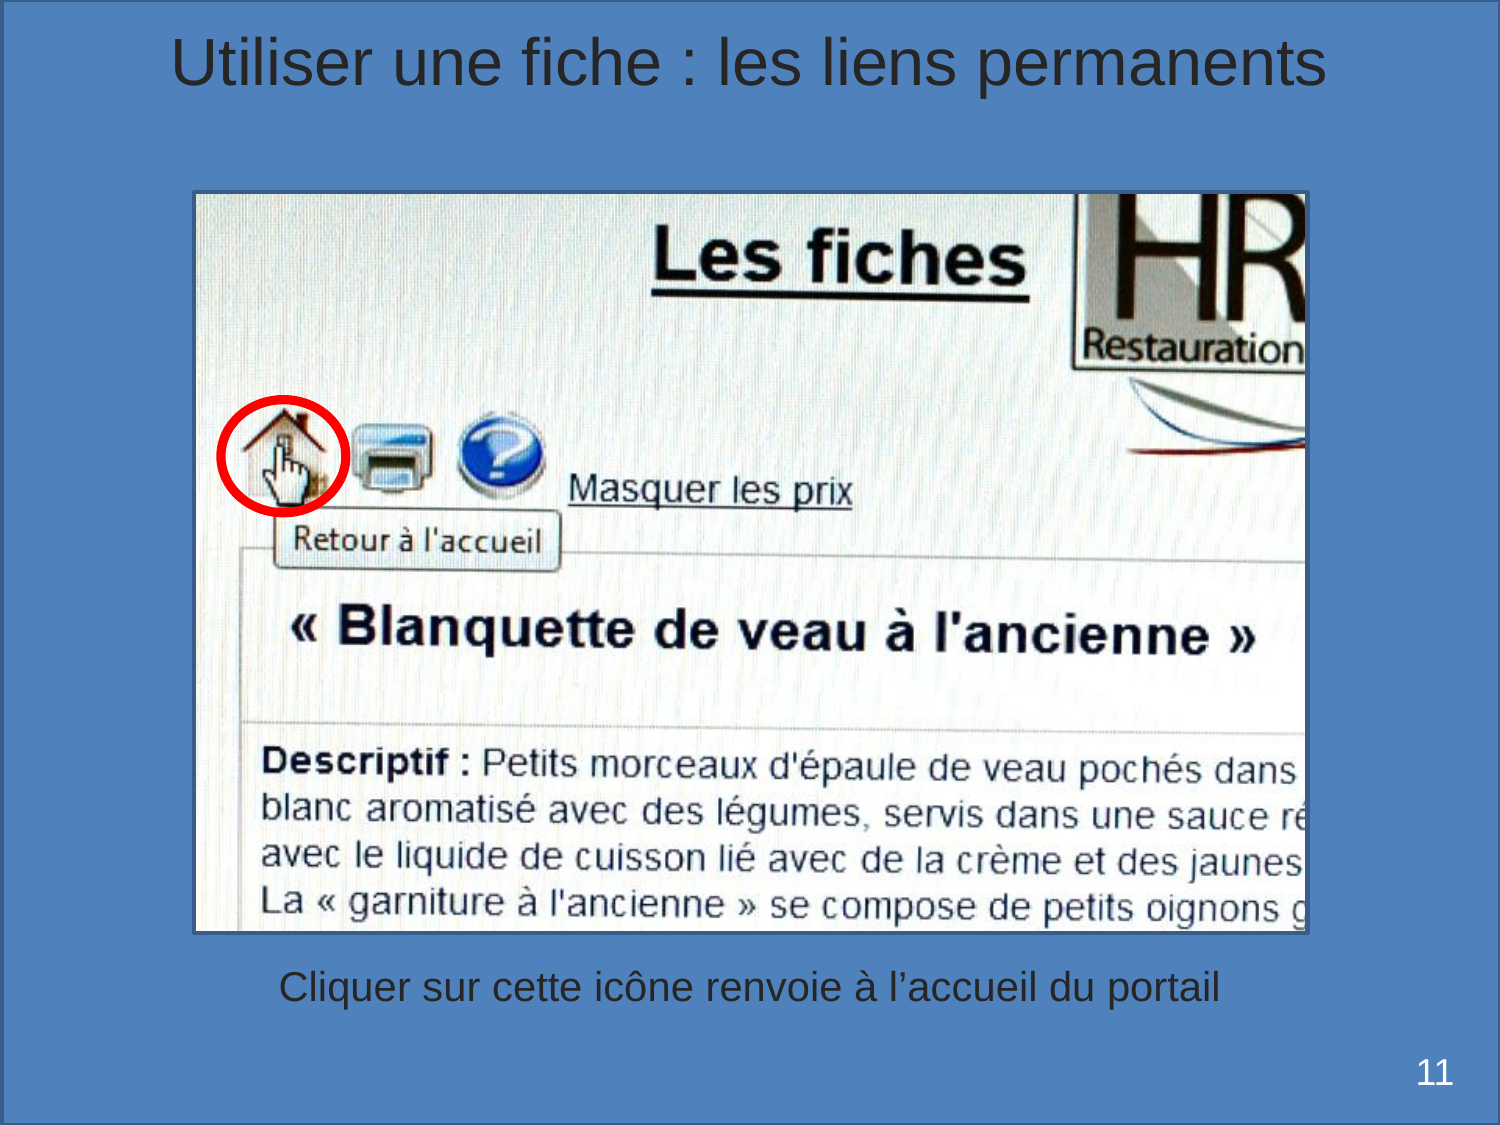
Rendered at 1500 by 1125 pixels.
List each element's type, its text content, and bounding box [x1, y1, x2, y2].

subtitle Cliquer sur cette icône renvoie à l’accueil du portail [135, 952, 1365, 1118]
text_box <numéro> [1387, 1040, 1483, 1101]
picture [195, 193, 1307, 932]
text_box [1, 0, 1500, 1125]
text_box Utiliser une fiche : les liens permanents [135, 10, 1365, 138]
